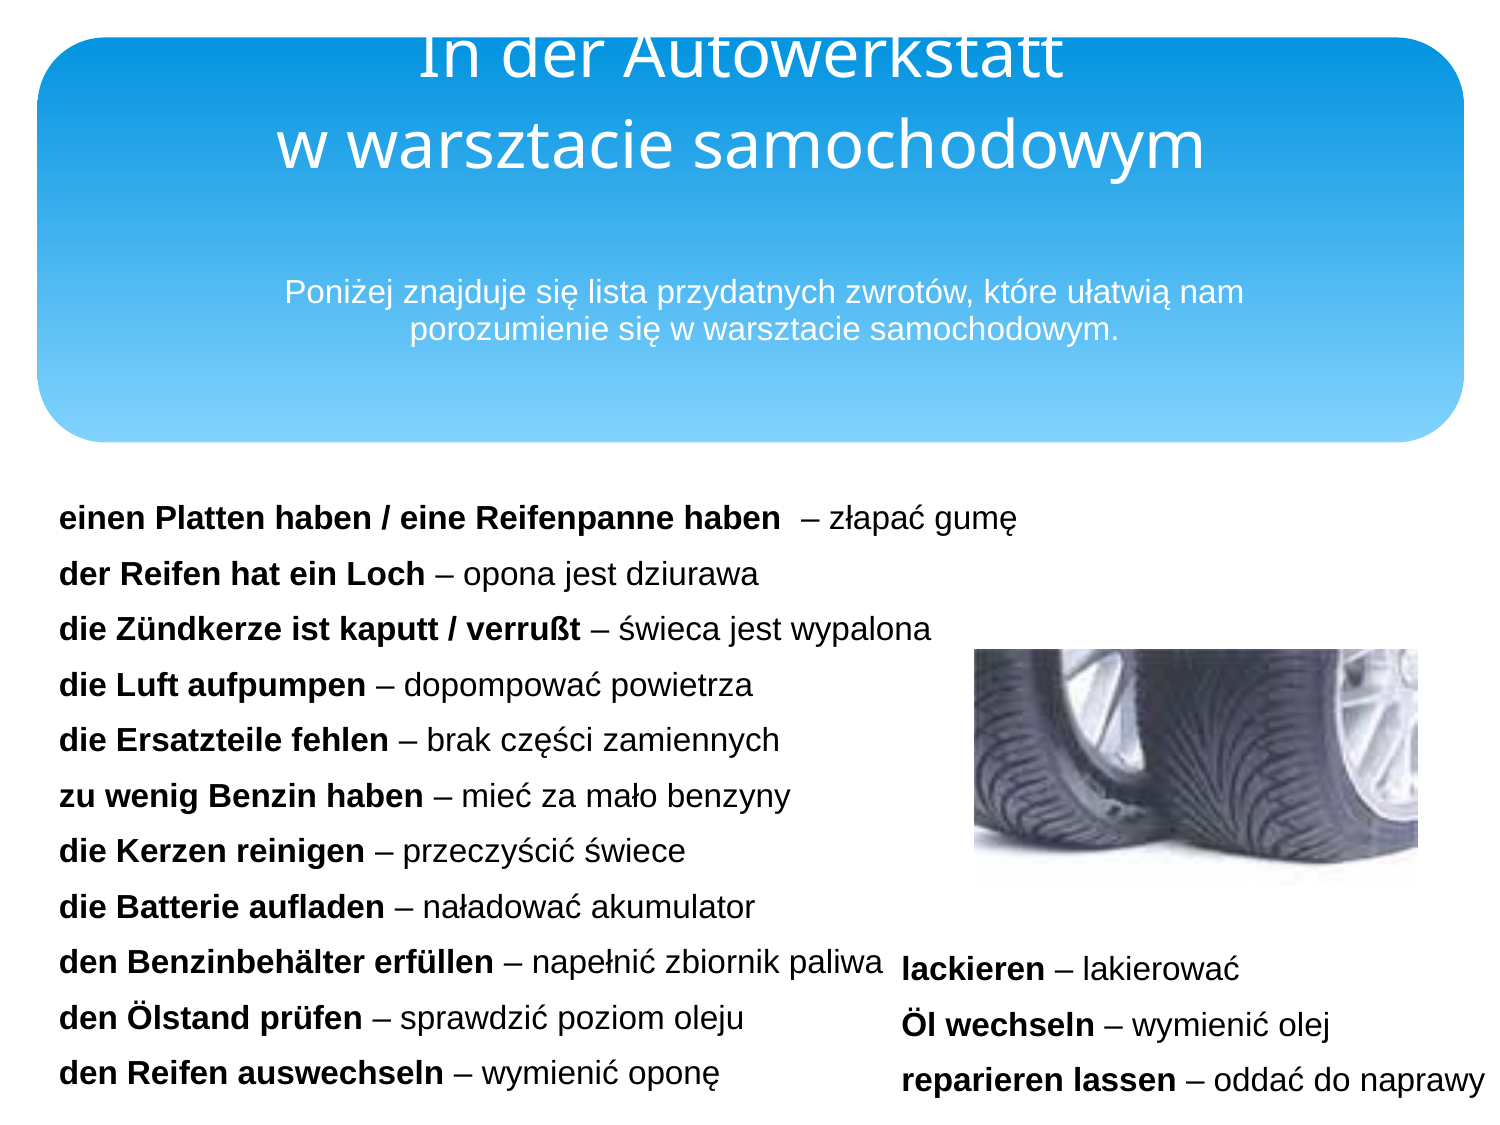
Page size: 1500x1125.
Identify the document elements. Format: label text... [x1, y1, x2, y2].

text_box Poniżej znajduje się lista przydatnych zwrotów, które ułatwią nam porozumienie się w warsztacie samochodowym. [265, 265, 1265, 356]
subtitle einen Platten haben / eine Reifenpanne haben – złapać gumę der Reifen hat ein Loch – opona jest dziurawa die Zündkerze ist kaputt / verrußt – świeca jest wypalona die Luft aufpumpen – dopompować powietrza die Ersatzteile fehlen – brak części zamiennych zu wenig Benzin haben – mieć za mało benzyny die Kerzen reinigen – przeczyścić świece die Batterie aufladen – naładować akumulator den Benzinbehälter erfüllen – napełnić zbiornik paliwa den Ölstand prüfen – sprawdzić poziom oleju den Reifen auswechseln – wymienić oponę [59, 480, 1275, 1093]
picture [974, 649, 1418, 886]
title In der Autowerkstatt w warsztacie samochodowym [67, 29, 1418, 438]
text_box lackieren – lakierować Öl wechseln – wymienić olej reparieren lassen – oddać do naprawy [886, 924, 1500, 1093]
